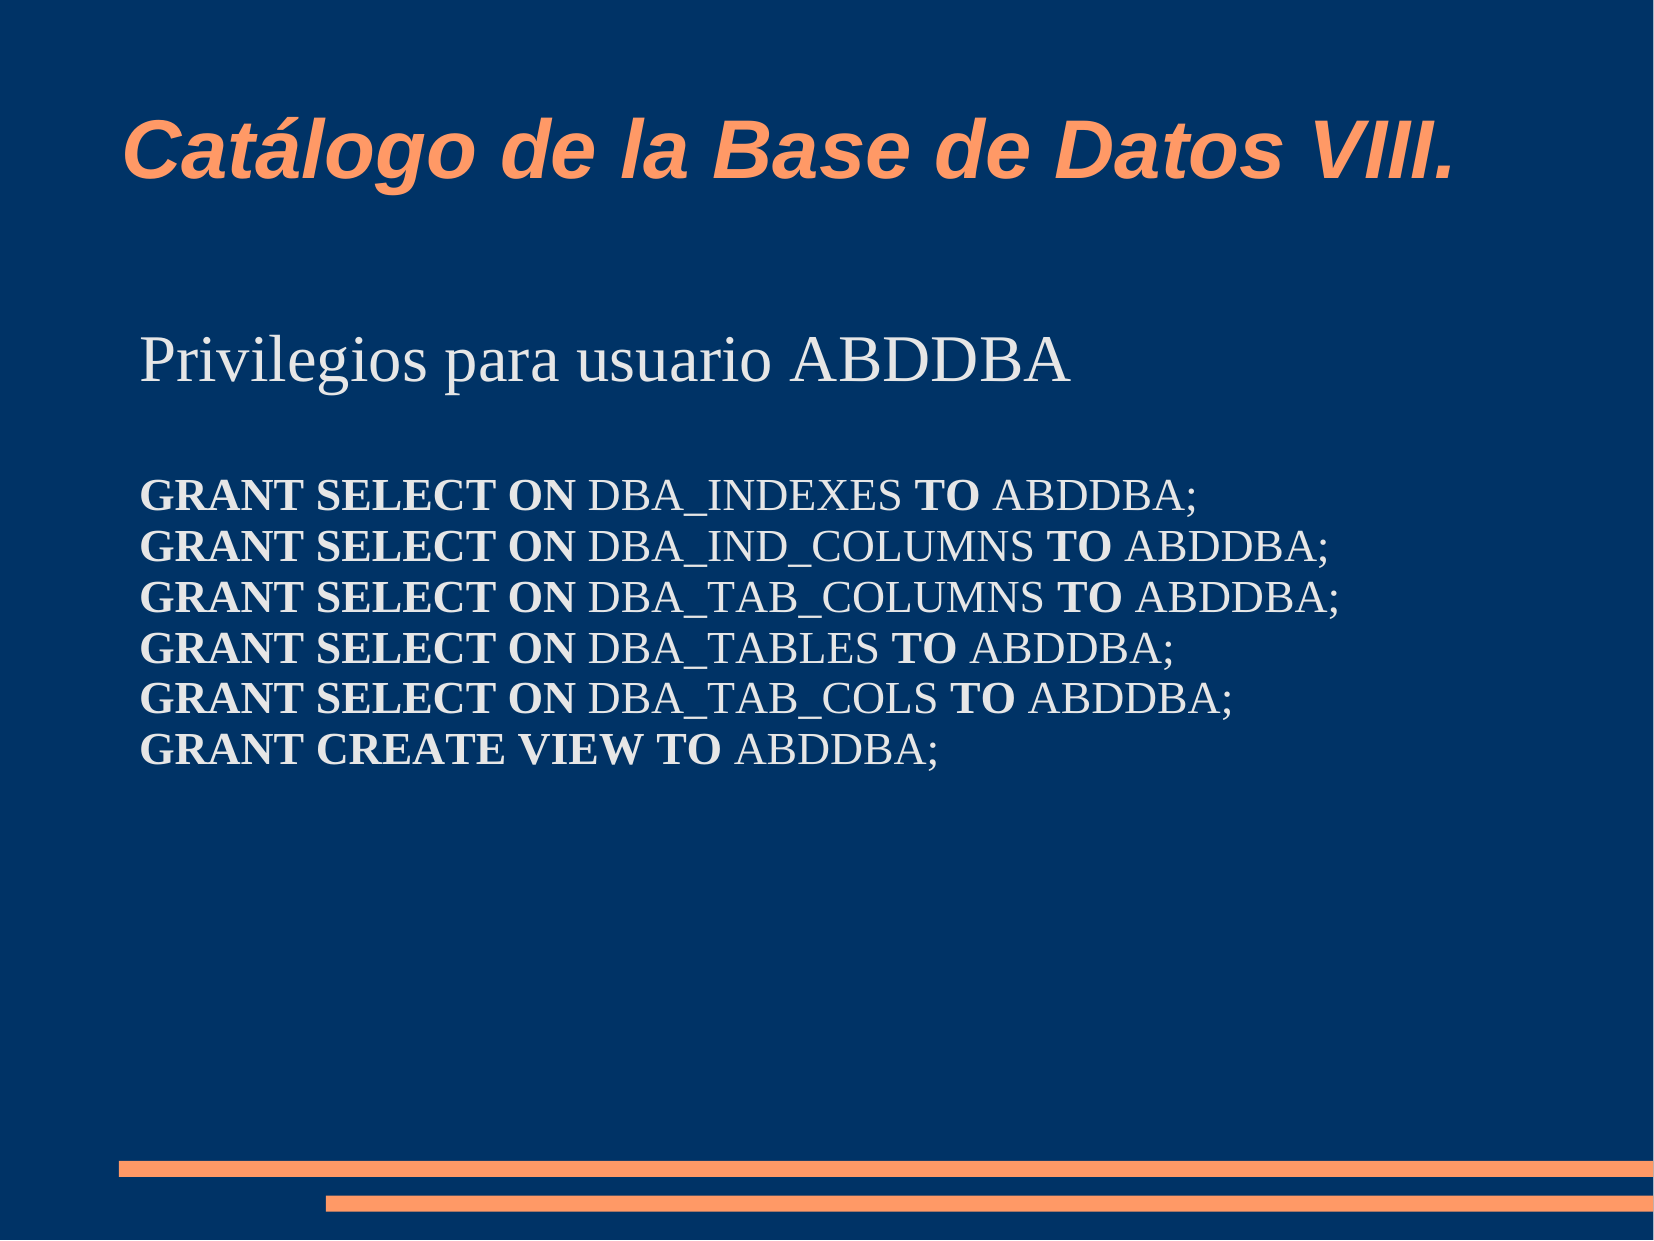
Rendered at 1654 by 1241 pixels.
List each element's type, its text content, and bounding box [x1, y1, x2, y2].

list Privilegios para usuario ABDDBA GRANT SELECT ON DBA_INDEXES TO ABDDBA; GRANT SELECT ON DBA_IND_COLUMNS TO ABDDBA; GRANT SELECT ON DBA_TAB_COLUMNS TO ABDDBA; GRANT SELECT ON DBA_TABLES TO ABDDBA; GRANT SELECT ON DBA_TAB_COLS TO ABDDBA; GRANT CREATE VIEW TO ABDDBA; [121, 322, 1561, 1118]
title Catálogo de la Base de Datos VIII. [121, 53, 1534, 247]
